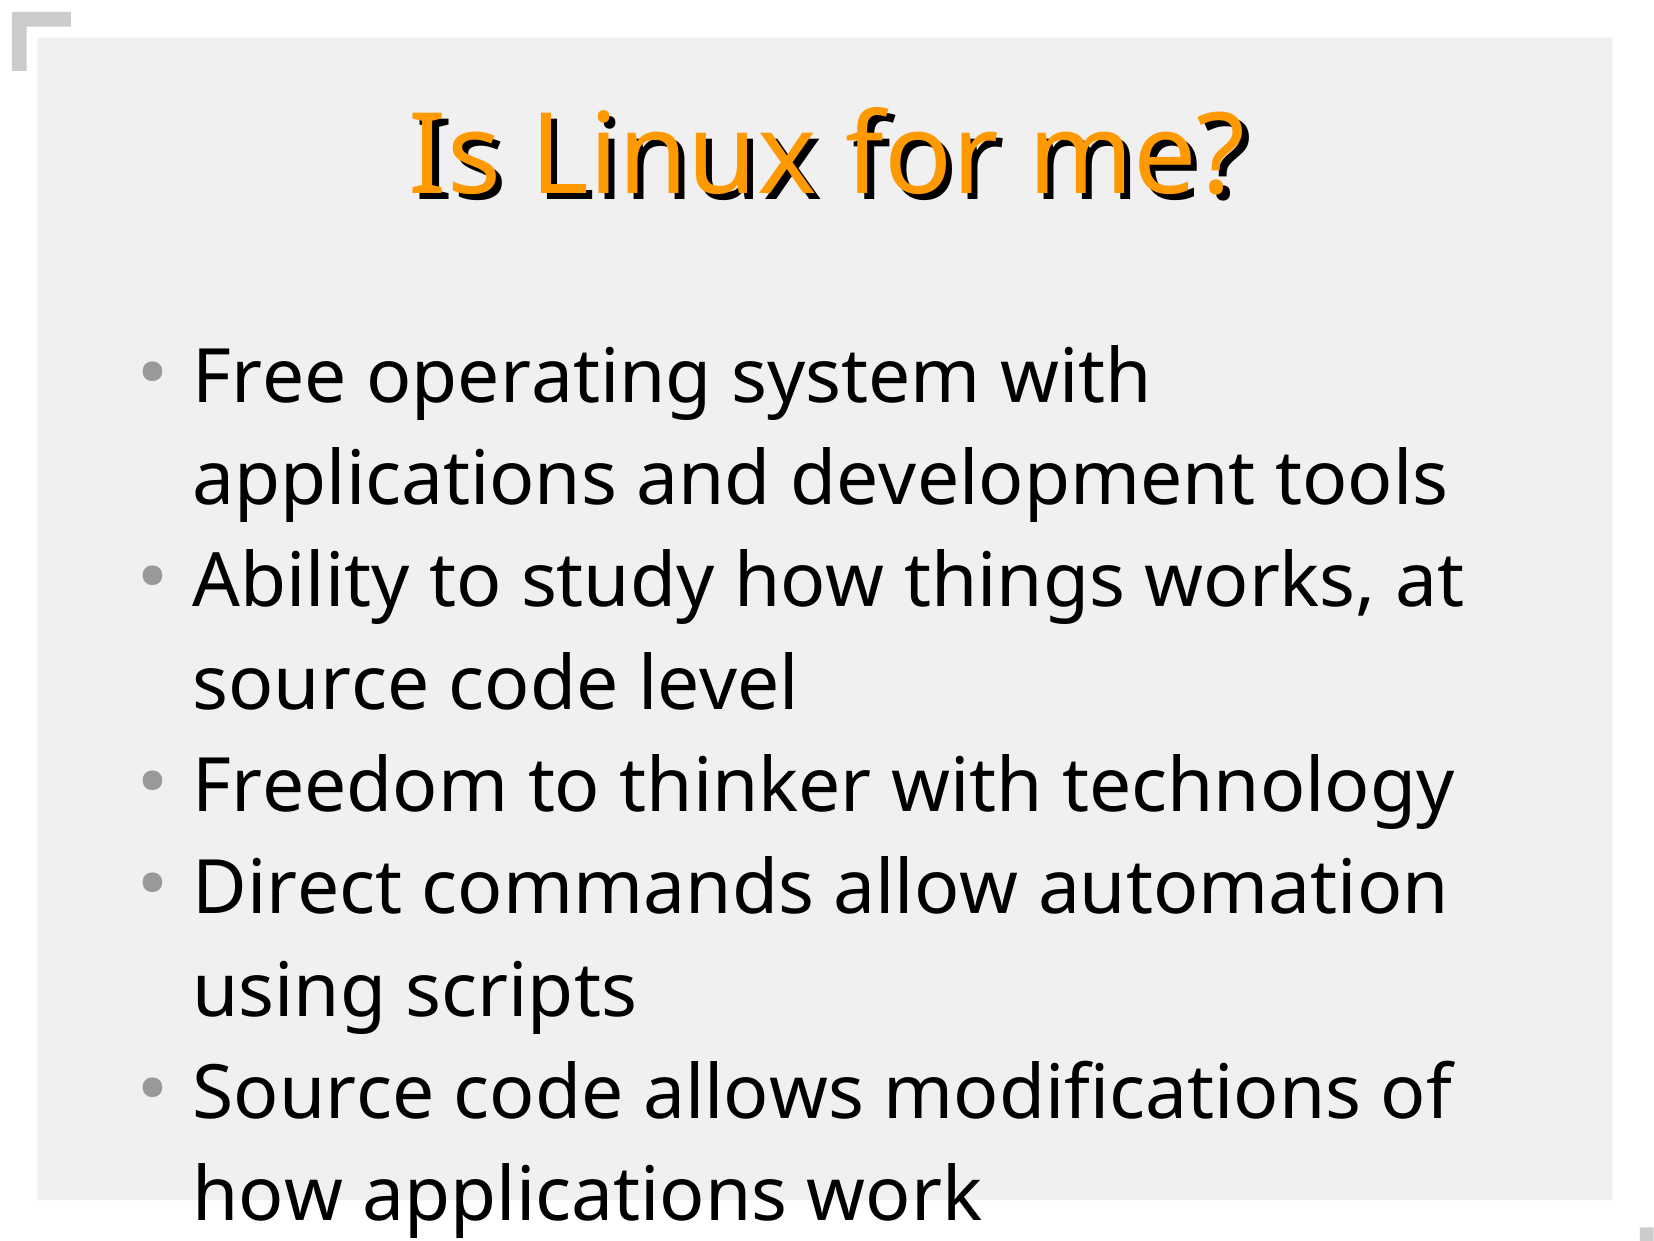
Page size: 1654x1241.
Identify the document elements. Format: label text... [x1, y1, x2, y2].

list Free operating system with applications and development tools Ability to study how things works, at source code level Freedom to thinker with technology Direct commands allow automation using scripts Source code allows modifications of how applications work [121, 322, 1561, 1132]
title Is Linux for me? [121, 46, 1534, 254]
